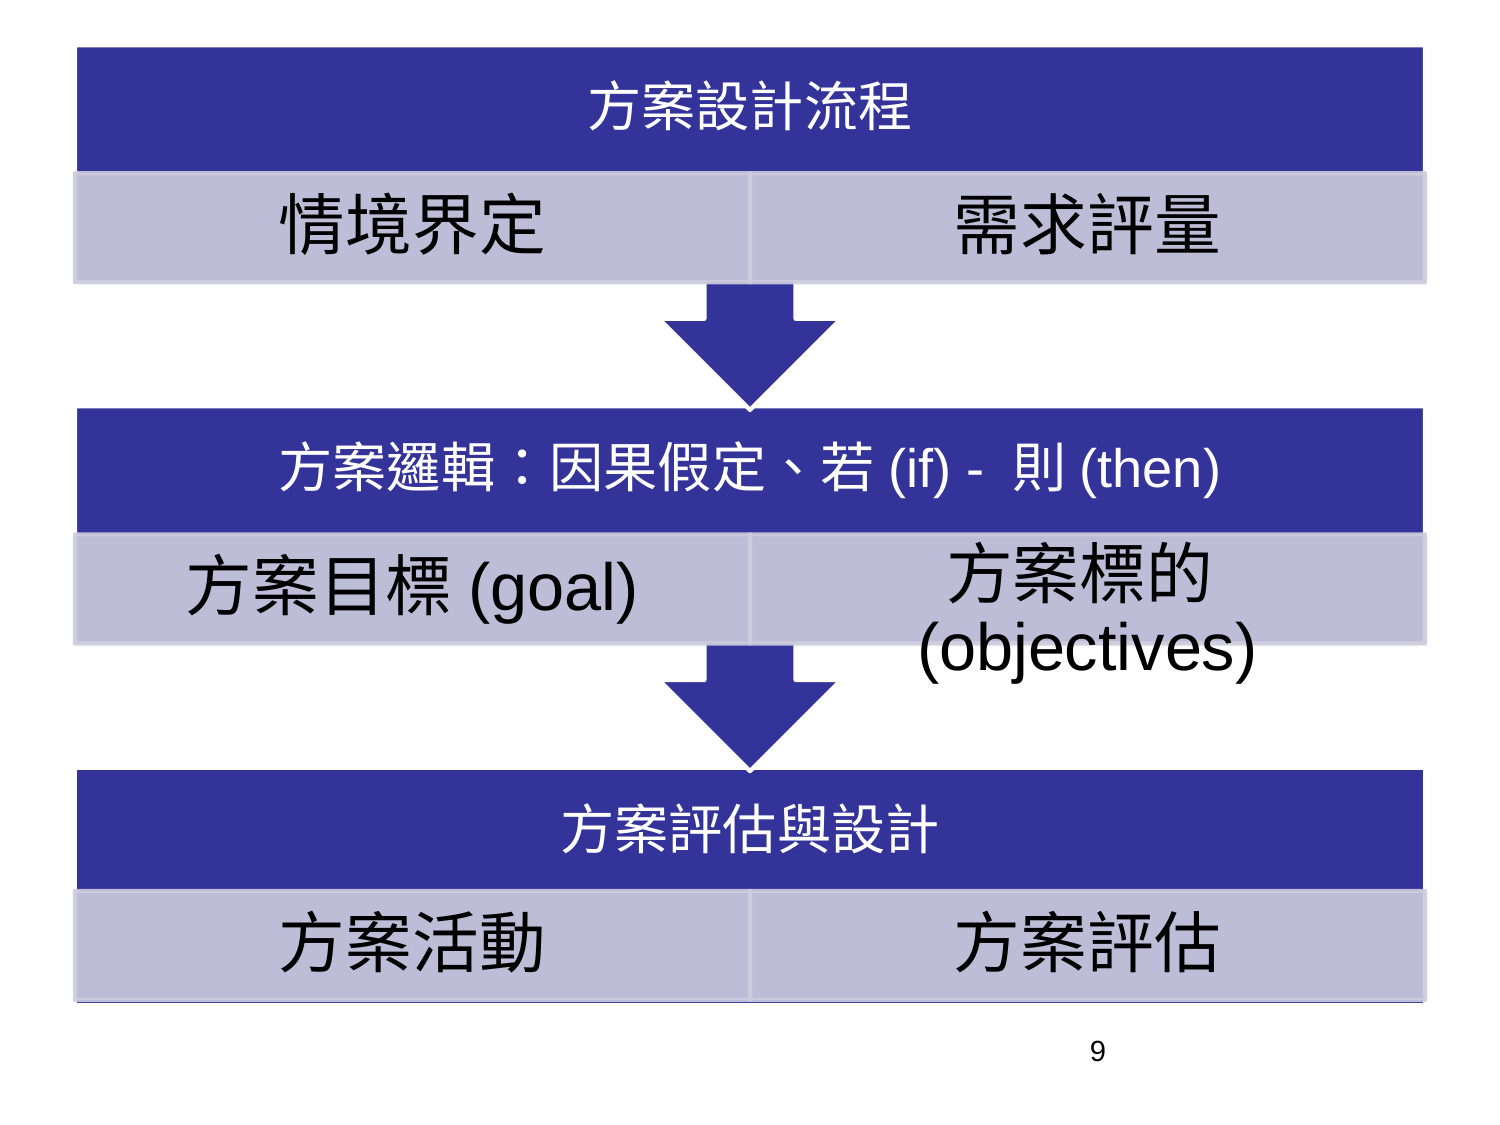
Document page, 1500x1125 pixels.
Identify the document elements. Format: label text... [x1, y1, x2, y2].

text_box 方案評估與設計 [75, 1000, 1426, 1005]
text_box 方案邏輯：因果假定、若(if) - 則(then) [75, 406, 1426, 534]
text_box 方案評估與設計 [75, 767, 1426, 890]
text_box 方案評估 [750, 890, 1426, 1000]
text_box 需求評量 [750, 173, 1426, 283]
text_box 方案標的(objectives) [750, 534, 1426, 644]
text_box 方案設計流程 [75, 45, 1426, 173]
text_box 方案設計流程 [658, 283, 842, 410]
text_box 方案邏輯：因果假定、若(if) - 則(then) [658, 644, 842, 772]
text_box [1074, 1024, 1426, 1103]
text_box 方案目標(goal) [75, 534, 750, 644]
text_box 情境界定 [75, 173, 750, 283]
text_box 方案活動 [75, 890, 750, 1000]
